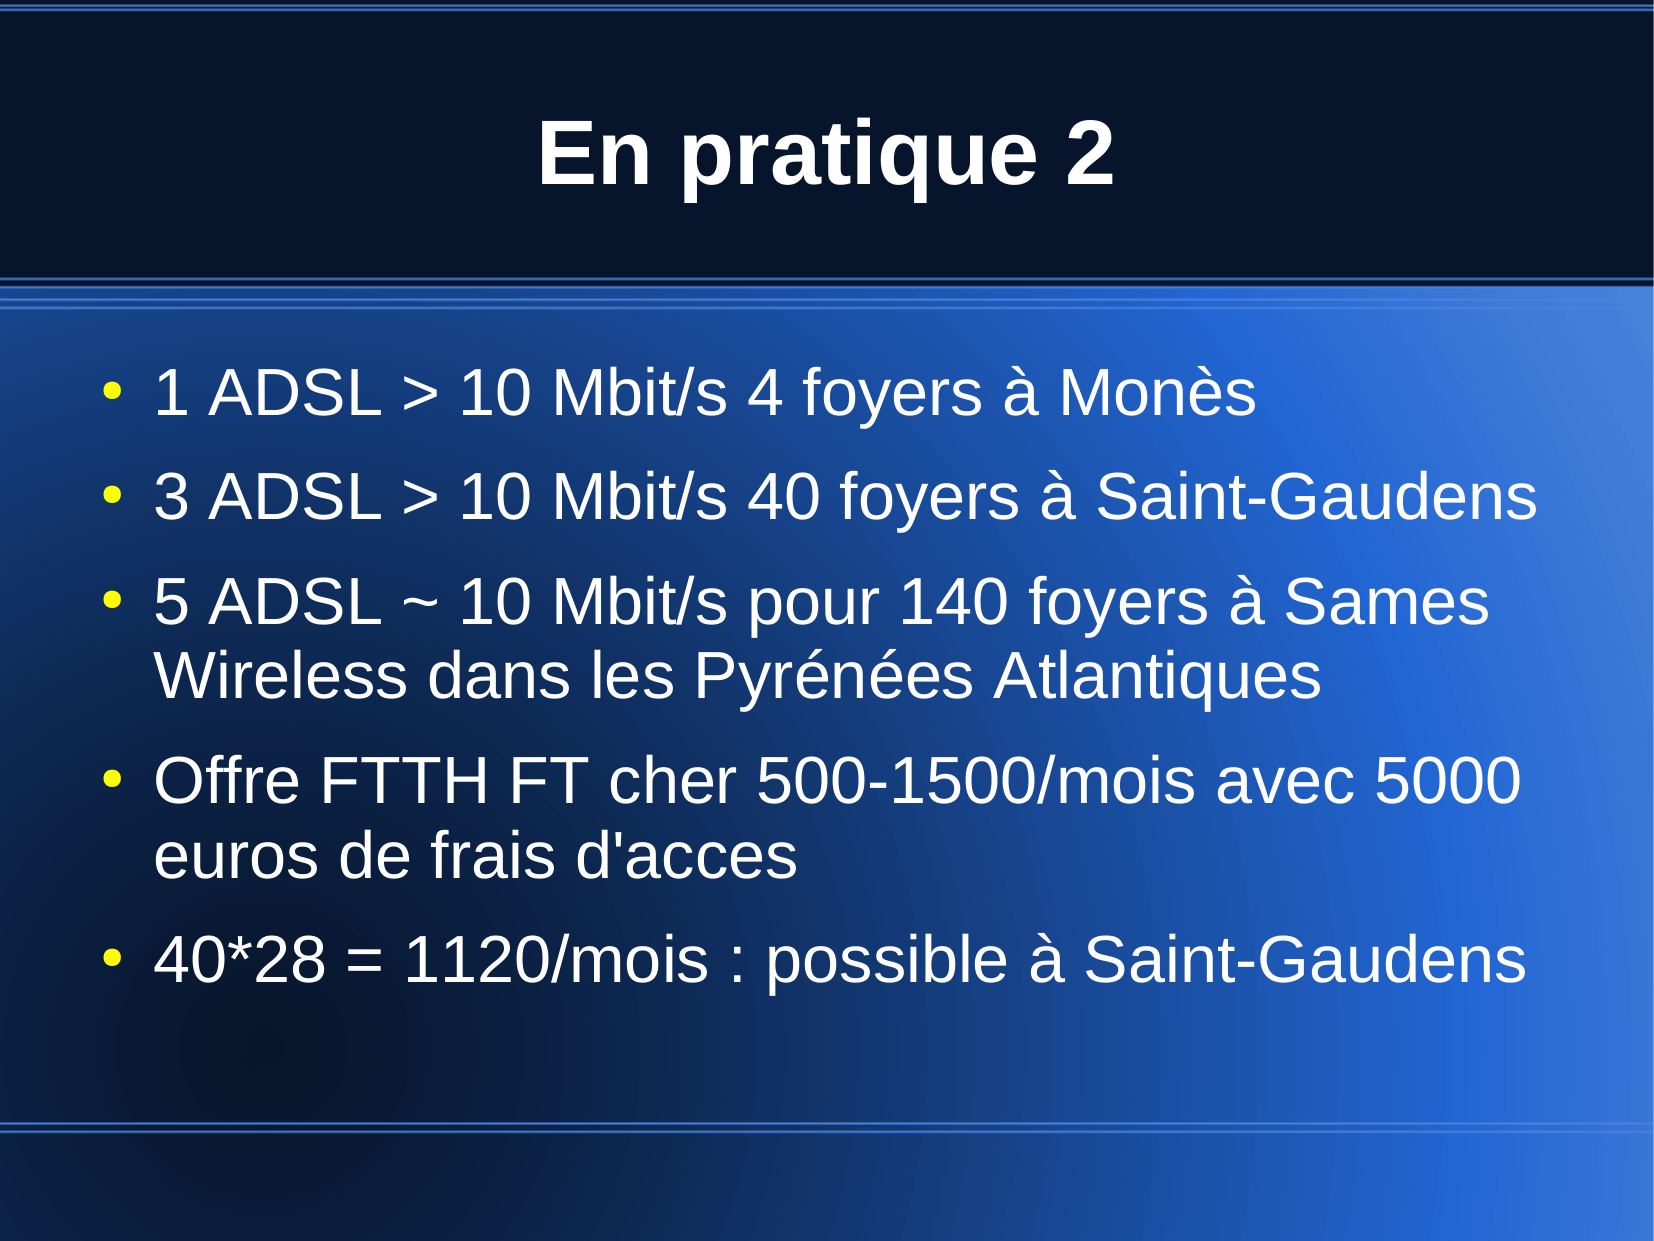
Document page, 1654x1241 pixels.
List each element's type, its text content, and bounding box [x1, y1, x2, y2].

picture [0, 0, 1654, 1241]
title En pratique 2 [82, 56, 1571, 250]
list 1 ADSL > 10 Mbit/s 4 foyers à Monès 3 ADSL > 10 Mbit/s 40 foyers à Saint-Gaudens 5 ADSL ~ 10 Mbit/s pour 140 foyers à Sames Wireless dans les Pyrénées Atlantiques Offre FTTH FT cher 500-1500/mois avec 5000 euros de frais d'acces 40*28 = 1120/mois : possible à Saint-Gaudens [82, 355, 1571, 1159]
